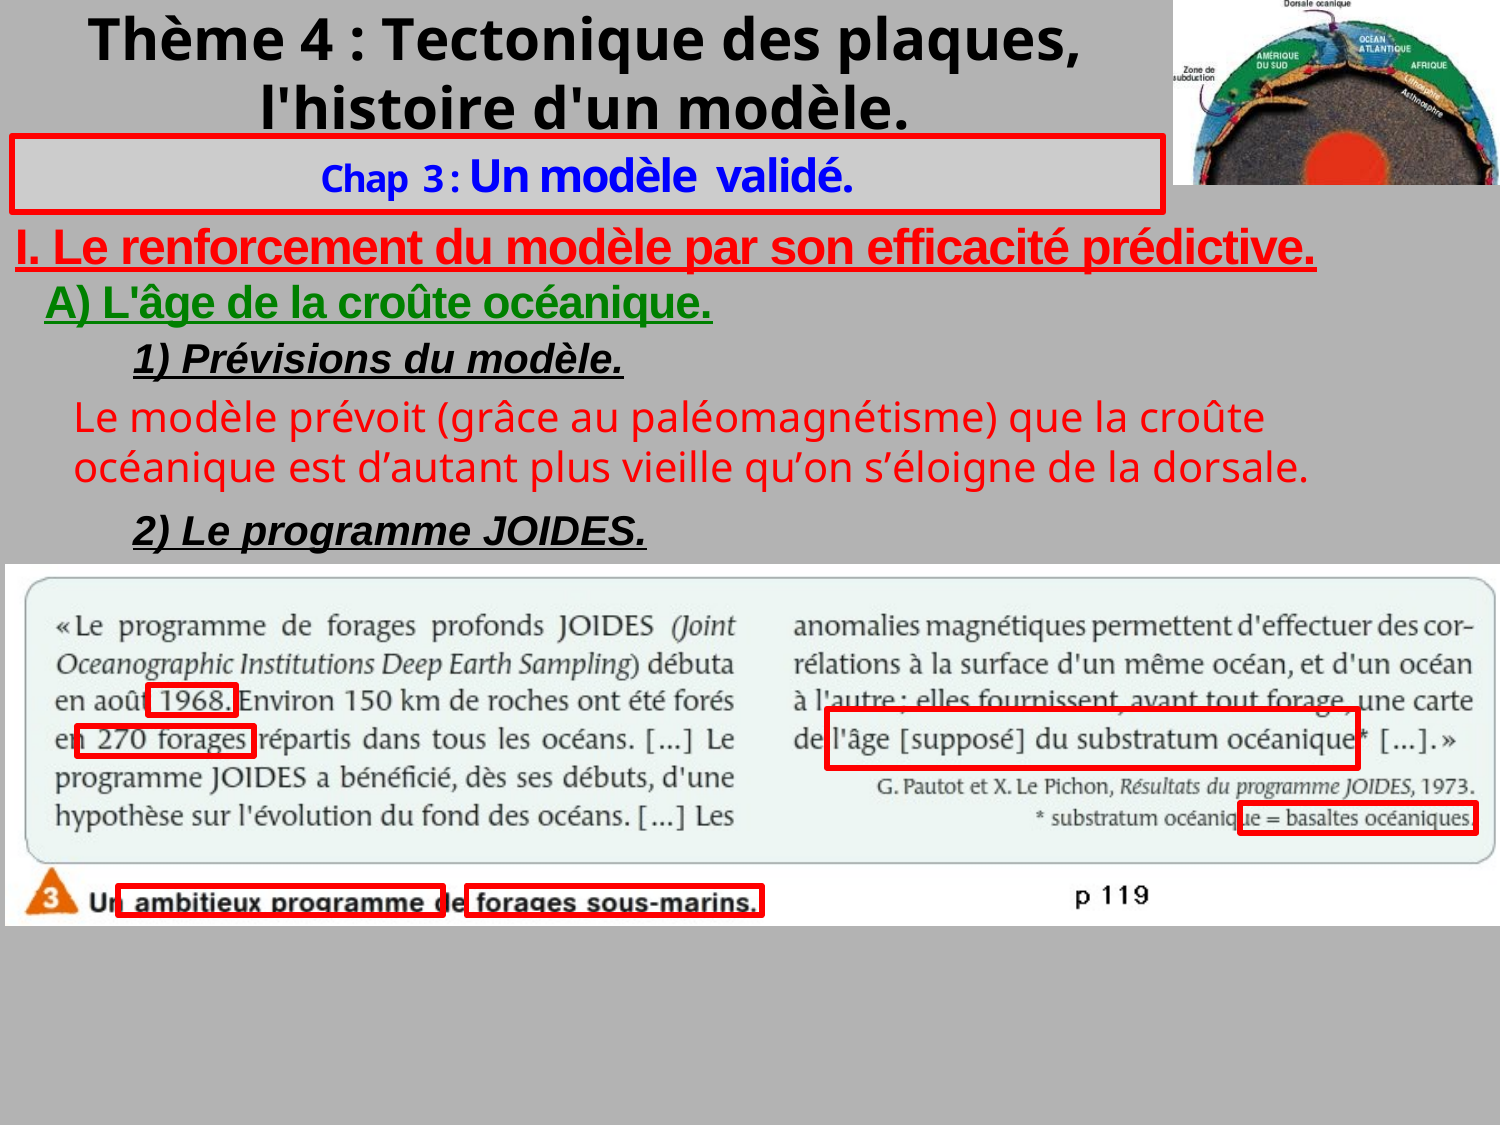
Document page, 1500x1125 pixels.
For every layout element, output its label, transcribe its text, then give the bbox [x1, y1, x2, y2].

text_box 2) Le programme JOIDES. [118, 496, 680, 561]
text_box Le modèle prévoit (grâce au paléomagnétisme) que la croûte océanique est d’autant plus vieille qu’on s’éloigne de la dorsale. [59, 383, 1477, 499]
text_box [0, 561, 1500, 636]
text_box Thème 4 : Tectonique des plaques, l'histoire d'un modèle. [0, 0, 1173, 150]
text_box A) L'âge de la croûte océanique. [29, 265, 1500, 336]
text_box Chap 3 : Un modèle validé. [11, 135, 1164, 206]
picture [1173, 0, 1500, 185]
picture [5, 636, 1500, 926]
text_box I. Le renforcement du modèle par son efficacité prédictive. [0, 206, 1500, 282]
text_box 1) Prévisions du modèle. [118, 324, 886, 383]
